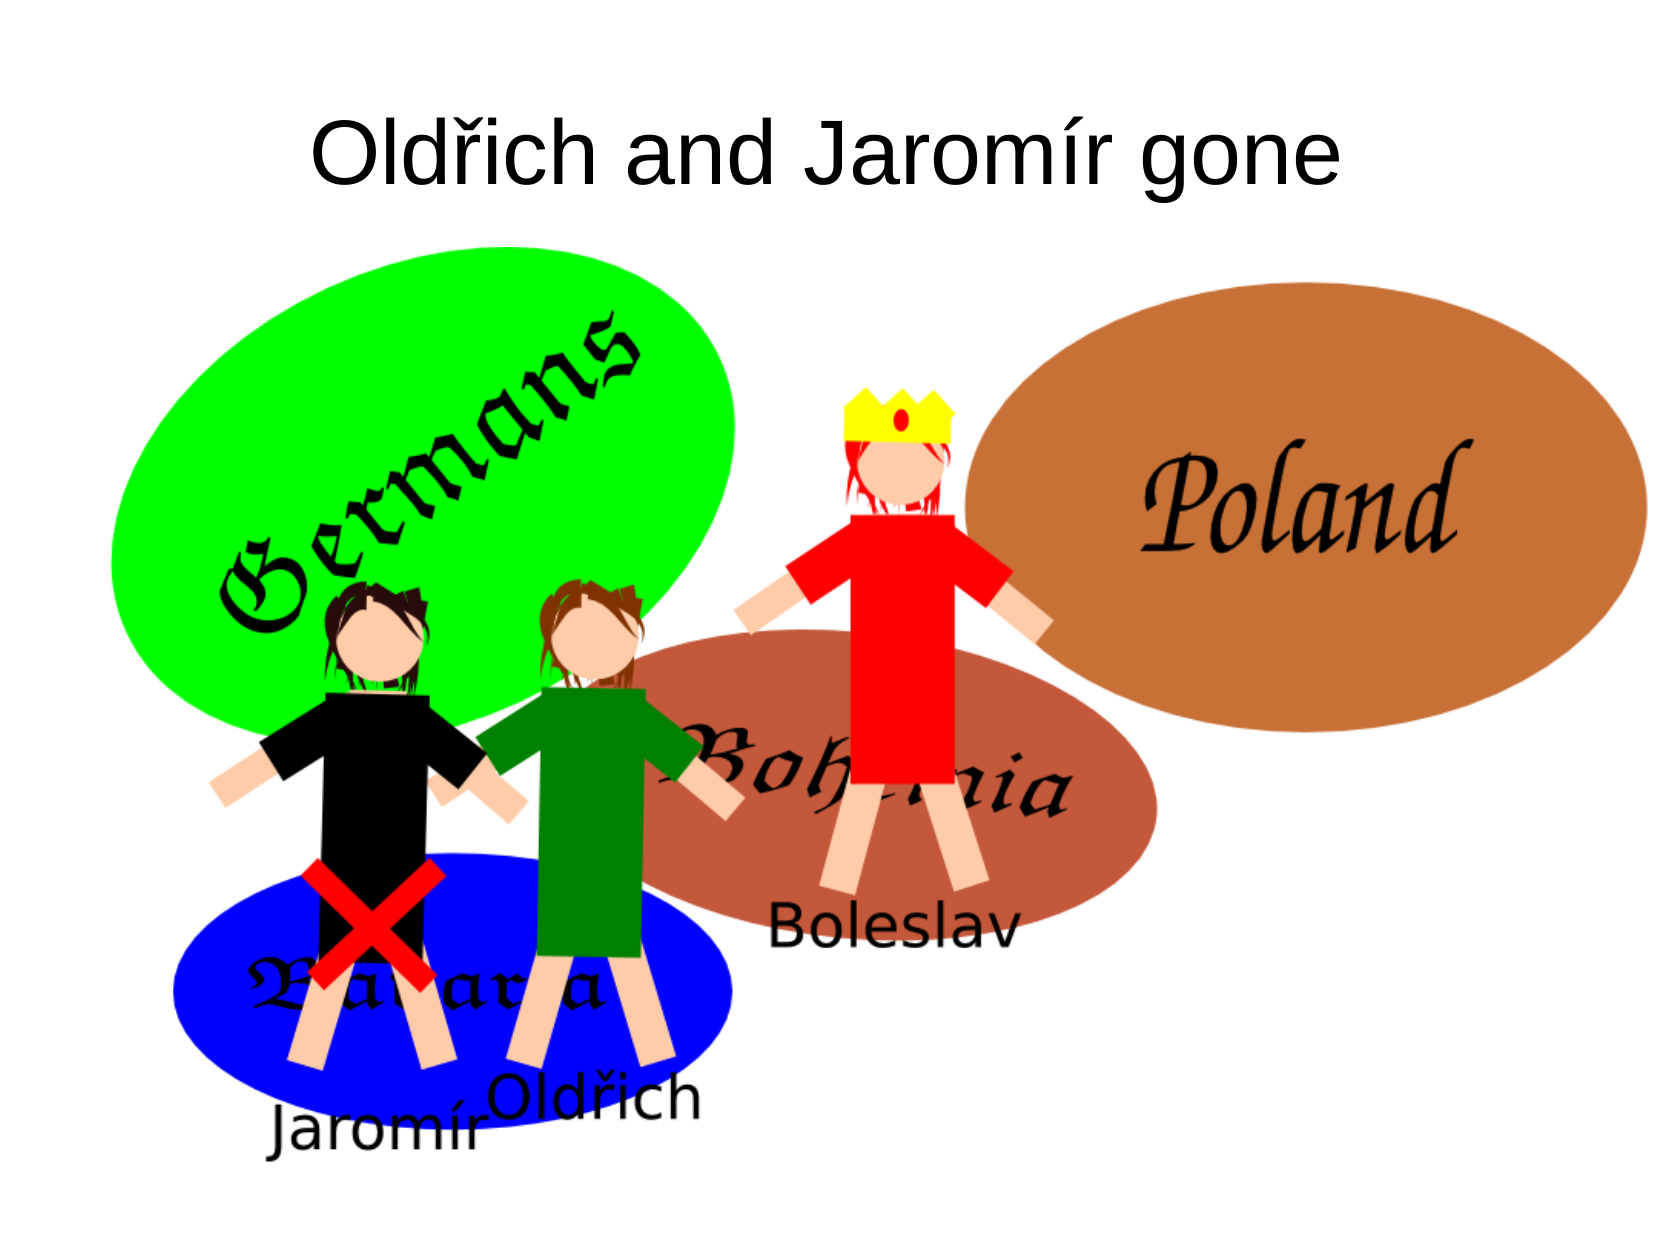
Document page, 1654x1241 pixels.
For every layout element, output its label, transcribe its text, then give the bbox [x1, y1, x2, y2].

title Oldřich and Jaromír gone [82, 49, 1571, 247]
picture [0, 247, 1654, 1231]
